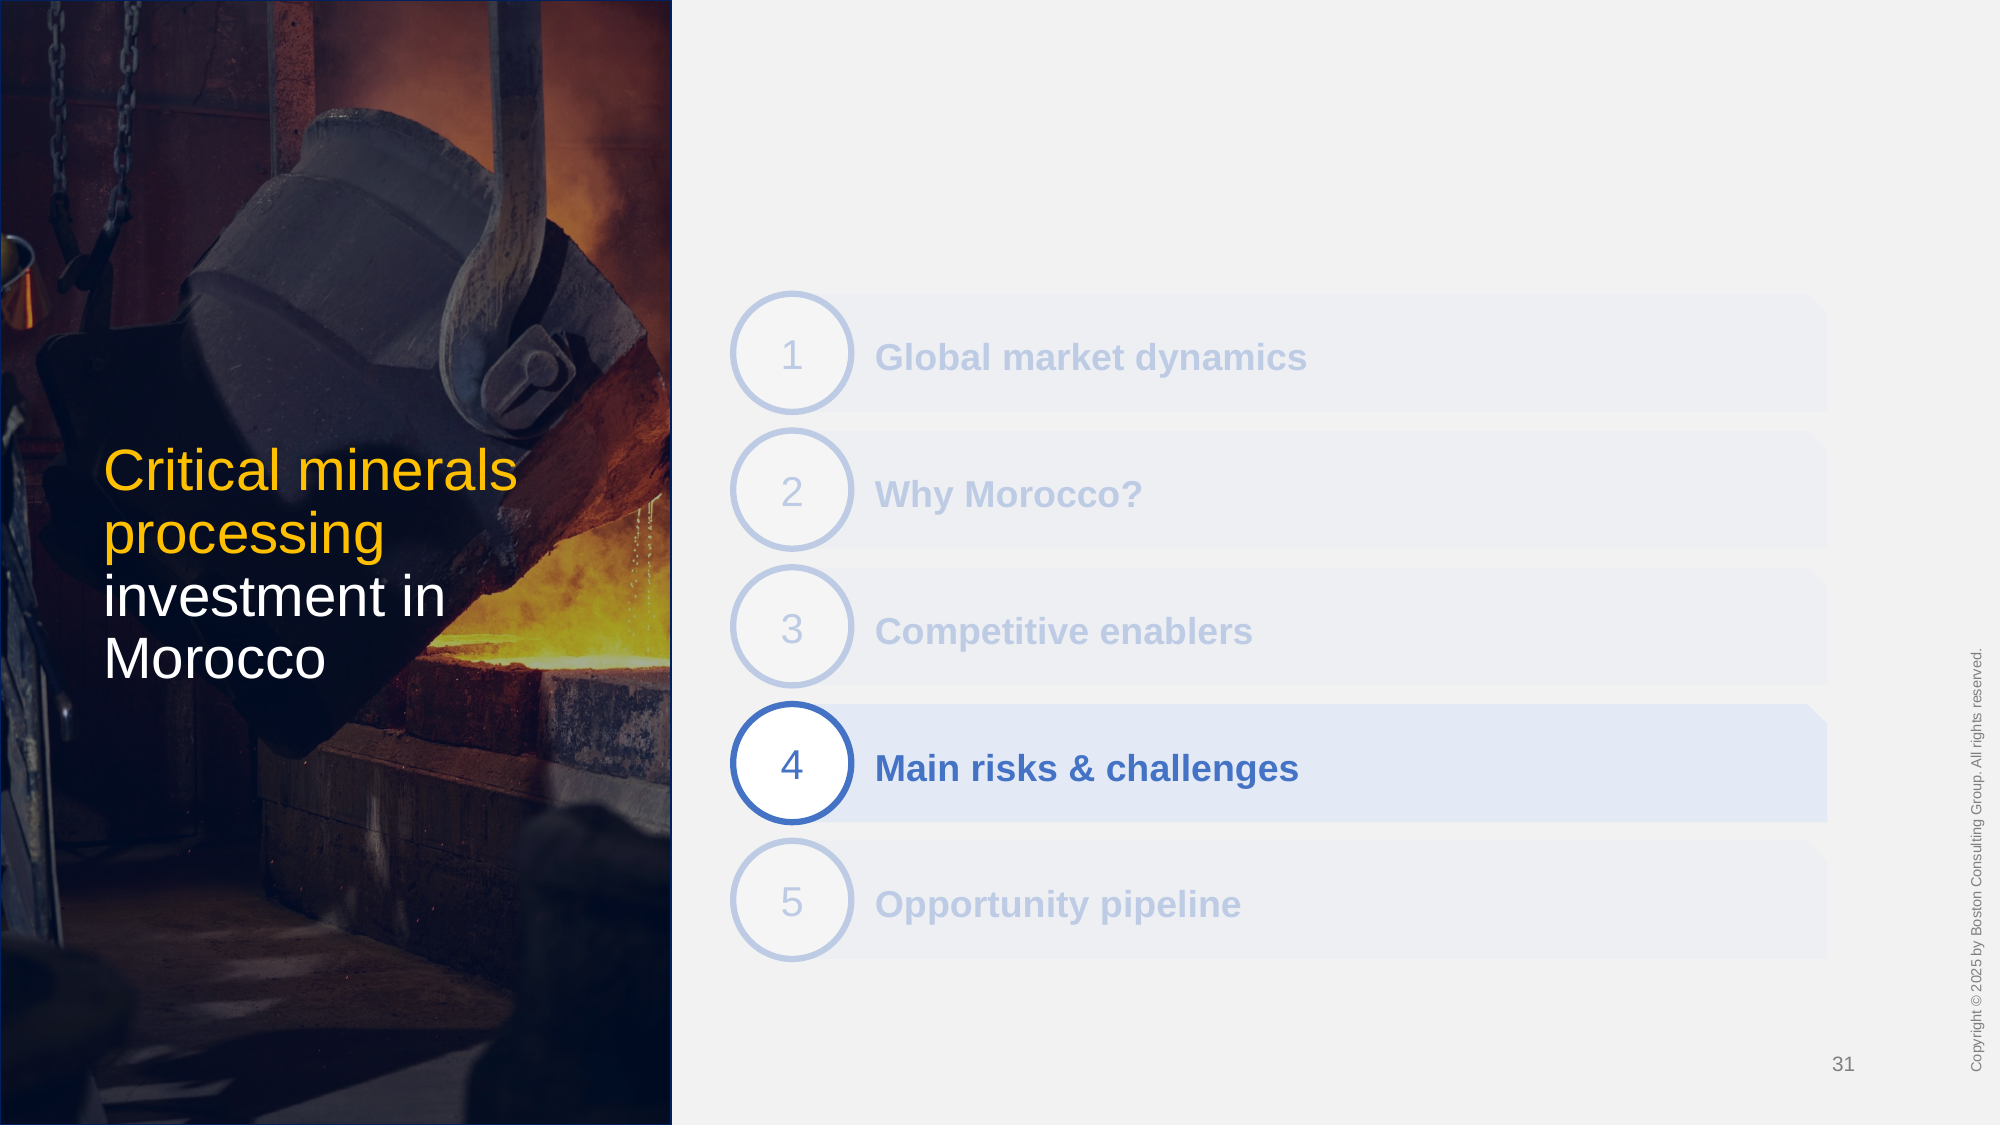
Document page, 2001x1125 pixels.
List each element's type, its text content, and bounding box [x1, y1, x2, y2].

text_box Main risks & challenges [797, 704, 1828, 823]
text_box 4 [733, 704, 852, 823]
text_box [0, 0, 671, 1125]
title Critical minerals processing investment in Morocco [103, 439, 617, 686]
text_box [695, 285, 1897, 972]
